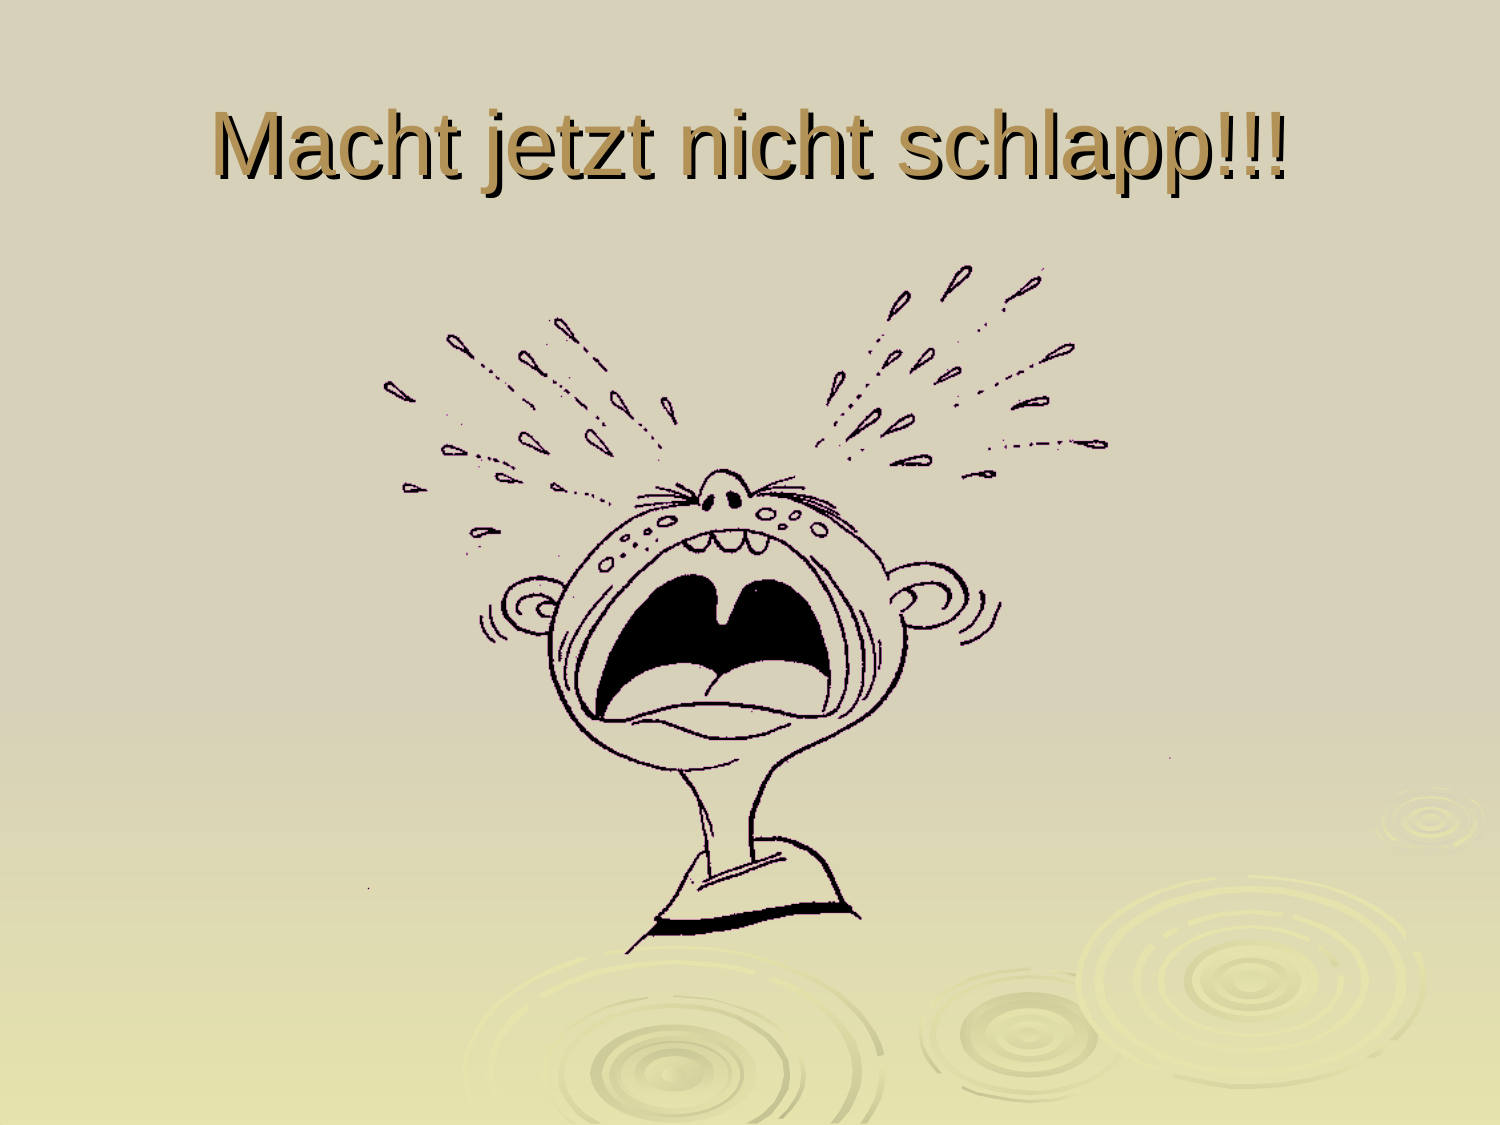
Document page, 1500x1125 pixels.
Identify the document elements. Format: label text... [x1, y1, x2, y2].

picture [364, 223, 1176, 1005]
title Macht jetzt nicht schlapp!!! [75, 45, 1426, 233]
